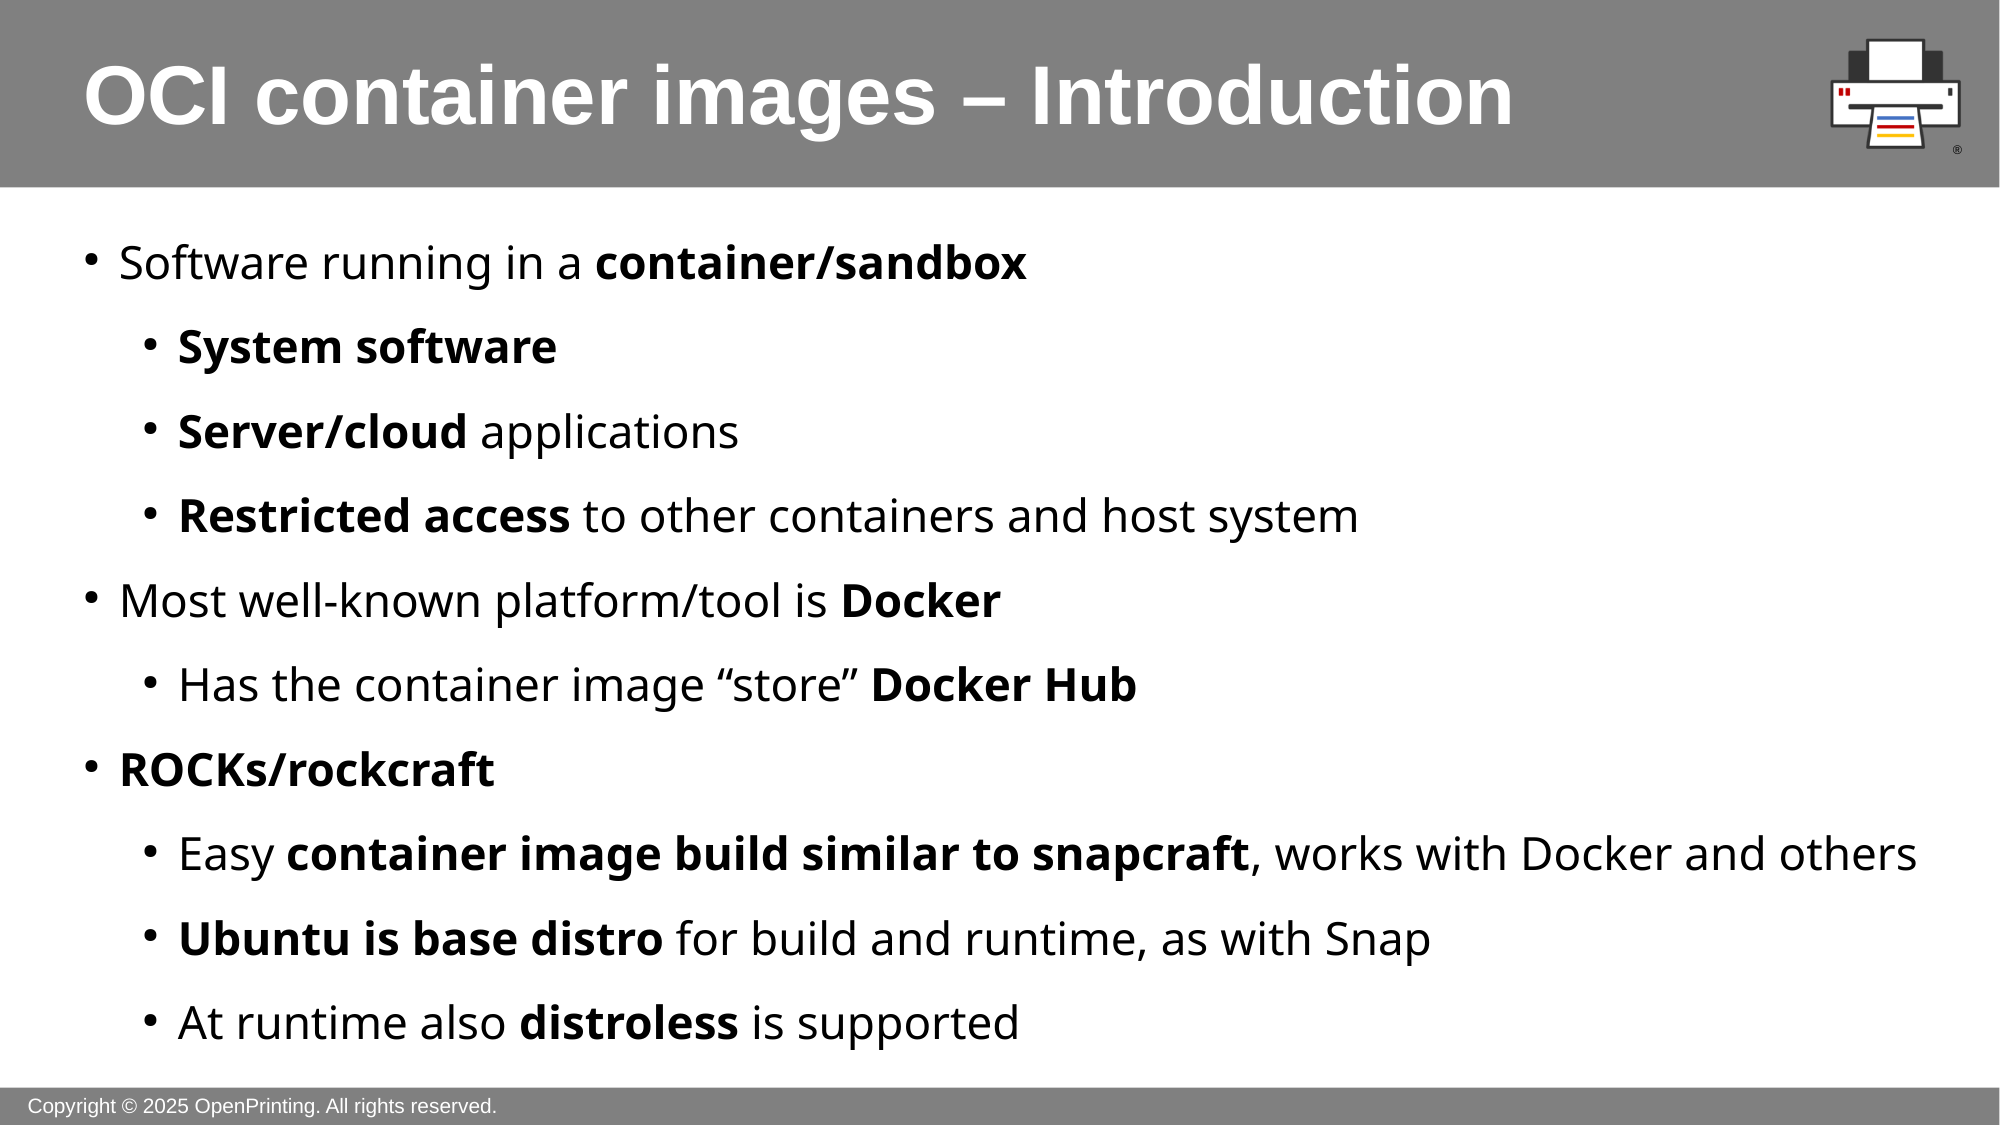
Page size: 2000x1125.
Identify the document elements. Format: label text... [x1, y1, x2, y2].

picture [1825, 33, 1966, 154]
title OCI container images – Introduction [75, 7, 1786, 175]
list Software running in a container/sandbox System software Server/cloud applications Restricted access to other containers and host system Most well-known platform/tool is Docker Has the container image “store” Docker Hub ROCKs/rockcraft Easy container image build similar to snapcraft, works with Docker and others Ubuntu is base distro for build and runtime, as with Snap At runtime also distroless is supported [75, 224, 1936, 1067]
